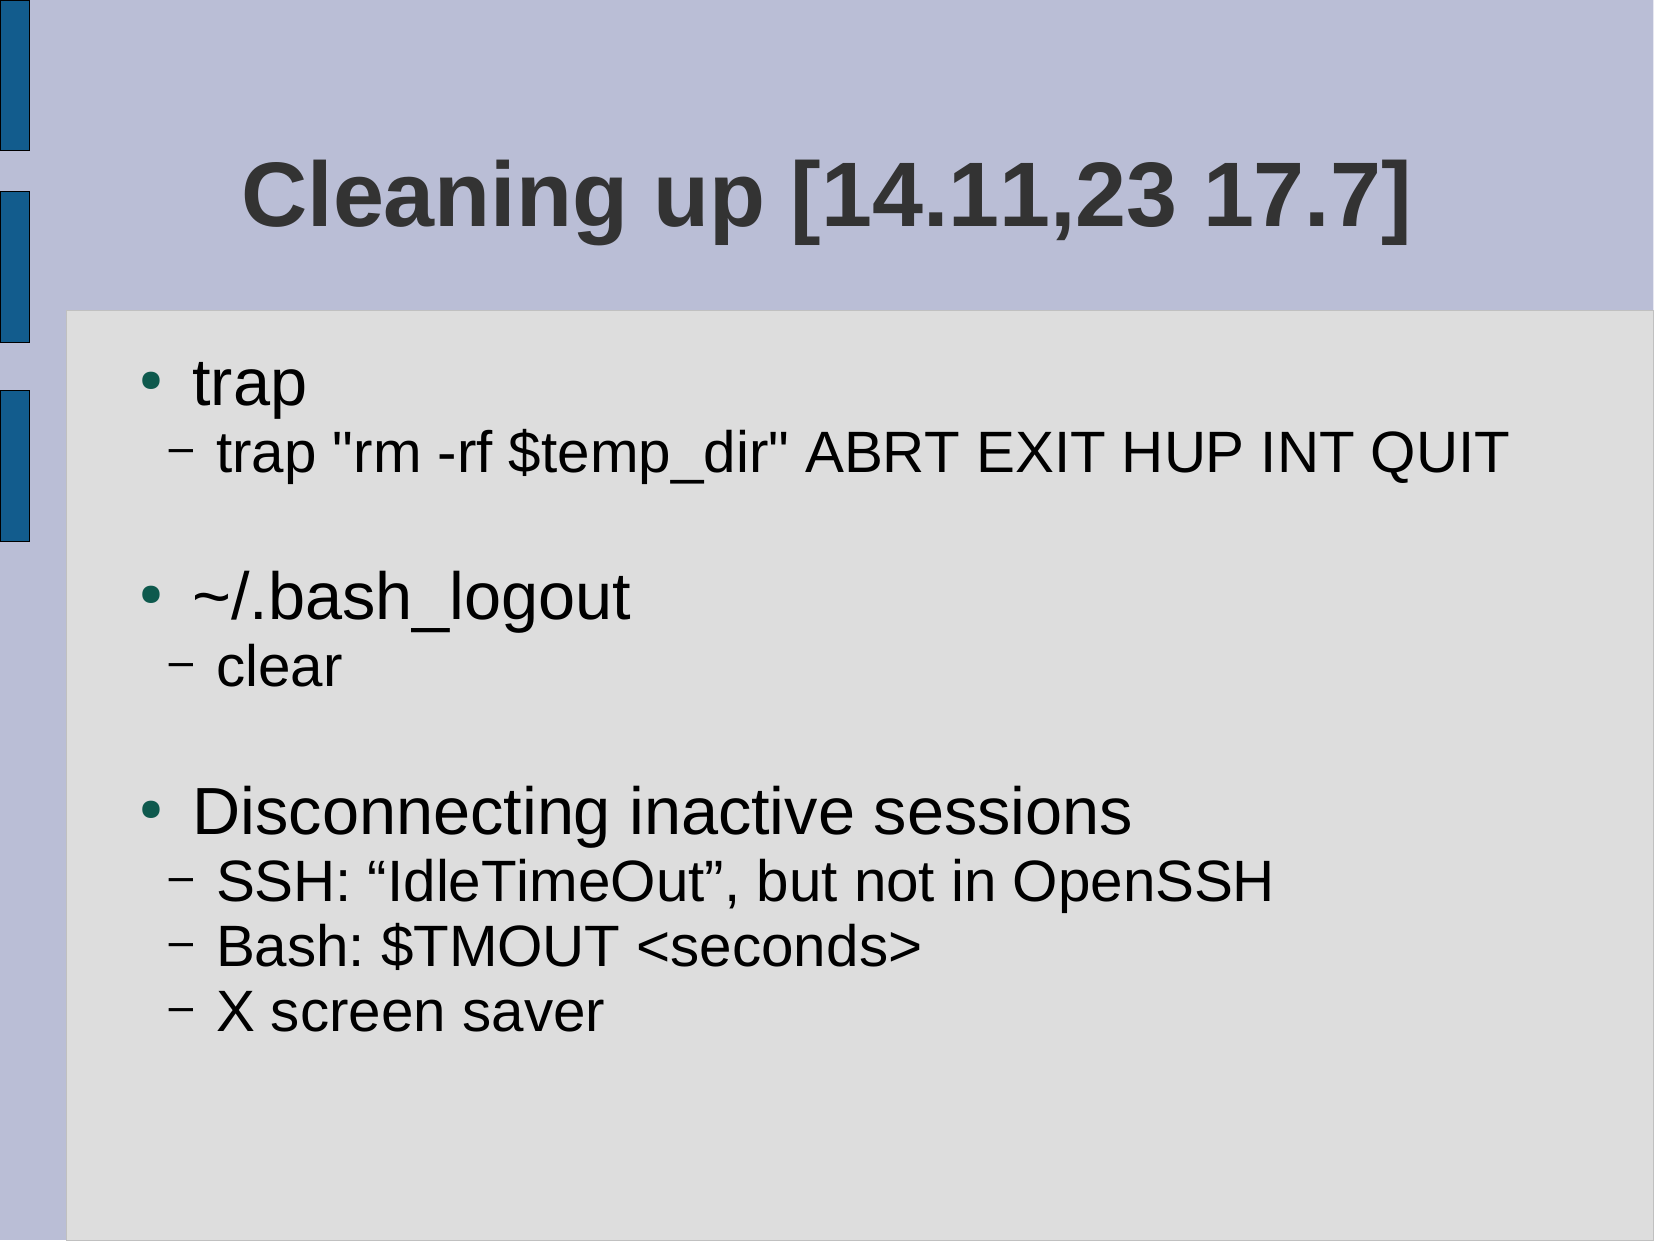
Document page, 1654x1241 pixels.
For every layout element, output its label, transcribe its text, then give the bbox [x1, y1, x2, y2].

list trap trap "rm -rf $temp_dir" ABRT EXIT HUP INT QUIT ~/.bash_logout clear Disconnecting inactive sessions SSH: “IdleTimeOut”, but not in OpenSSH Bash: $TMOUT <seconds> X screen saver [121, 344, 1534, 1149]
title Cleaning up [14.11,23 17.7] [121, 98, 1534, 291]
